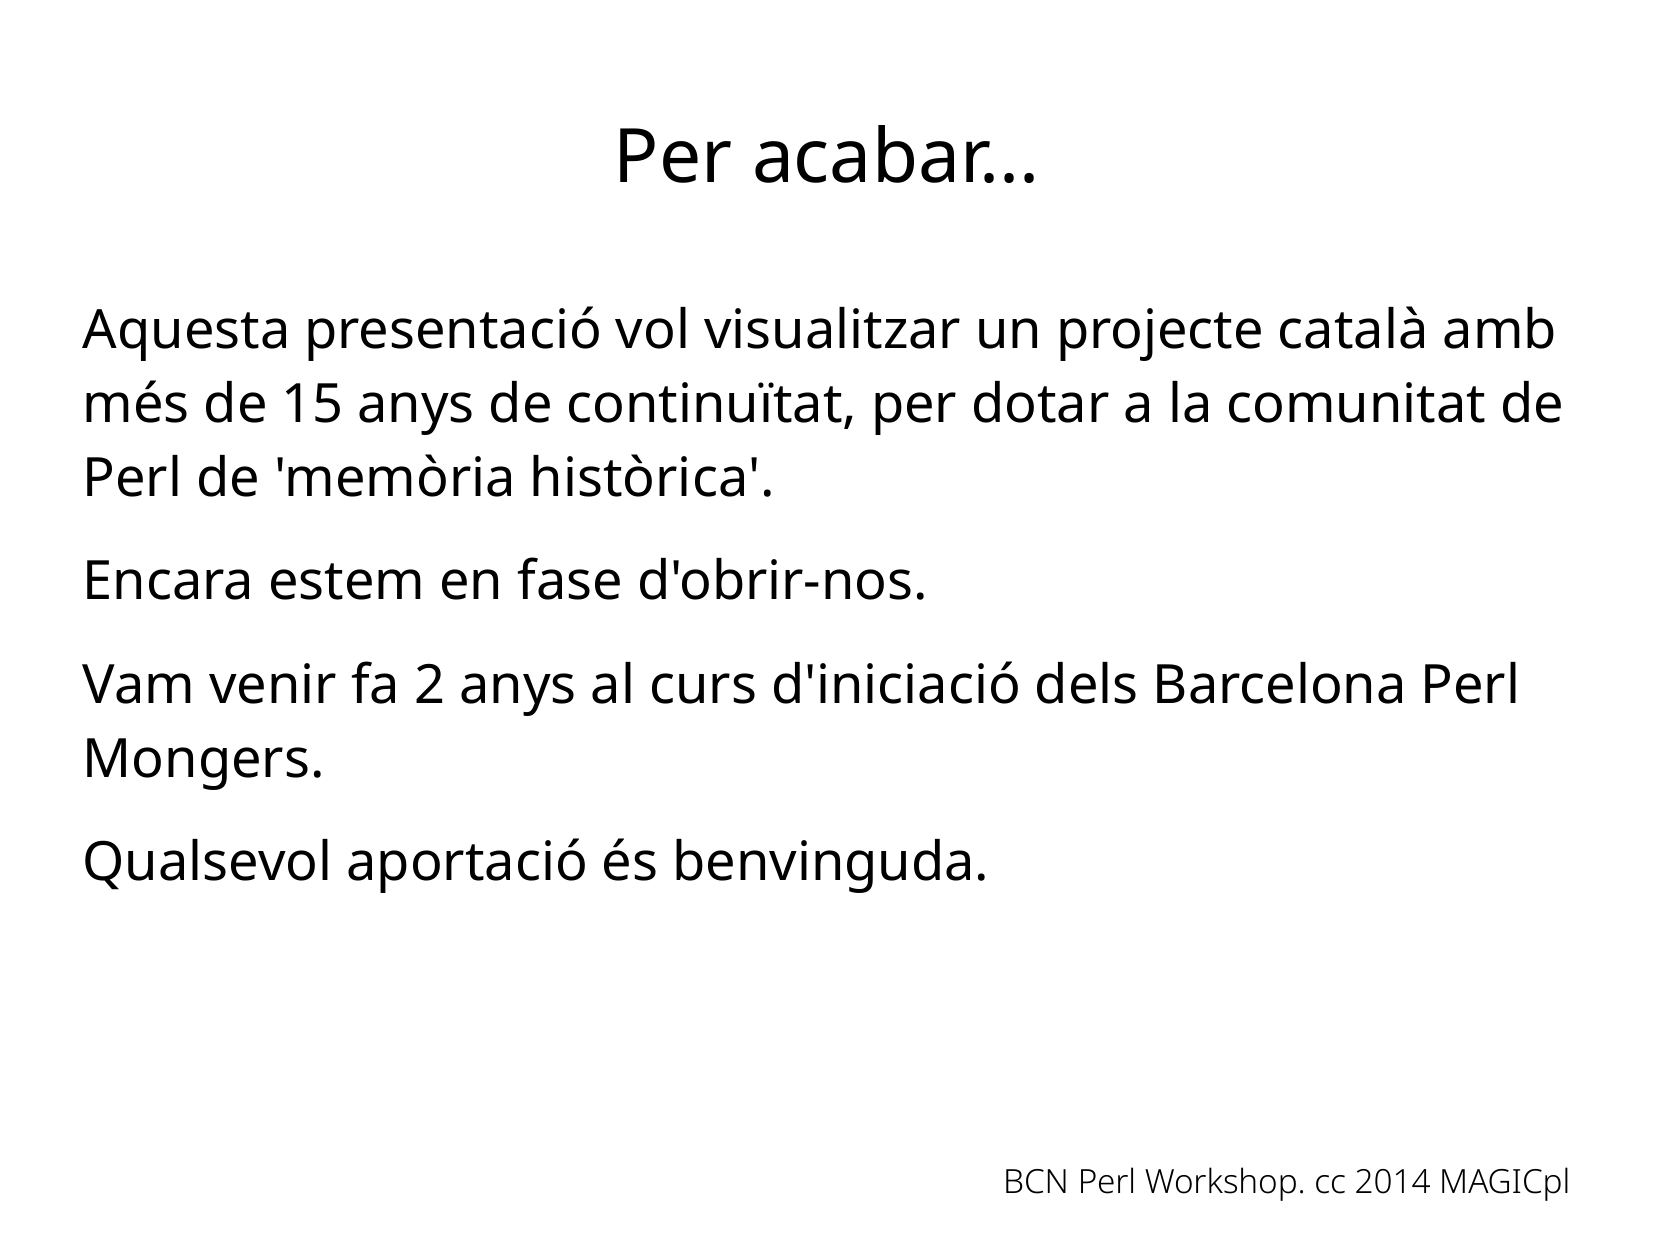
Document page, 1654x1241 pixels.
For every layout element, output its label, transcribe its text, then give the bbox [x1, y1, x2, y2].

title BCN Perl Workshop. cc 2014 MAGICpl [82, 1139, 1571, 1223]
title Per acabar... [82, 49, 1571, 257]
list Aquesta presentació vol visualitzar un projecte català amb més de 15 anys de continuïtat, per dotar a la comunitat de Perl de 'memòria històrica'. Encara estem en fase d'obrir-nos. Vam venir fa 2 anys al curs d'iniciació dels Barcelona Perl Mongers. Qualsevol aportació és benvinguda. [82, 290, 1595, 1099]
